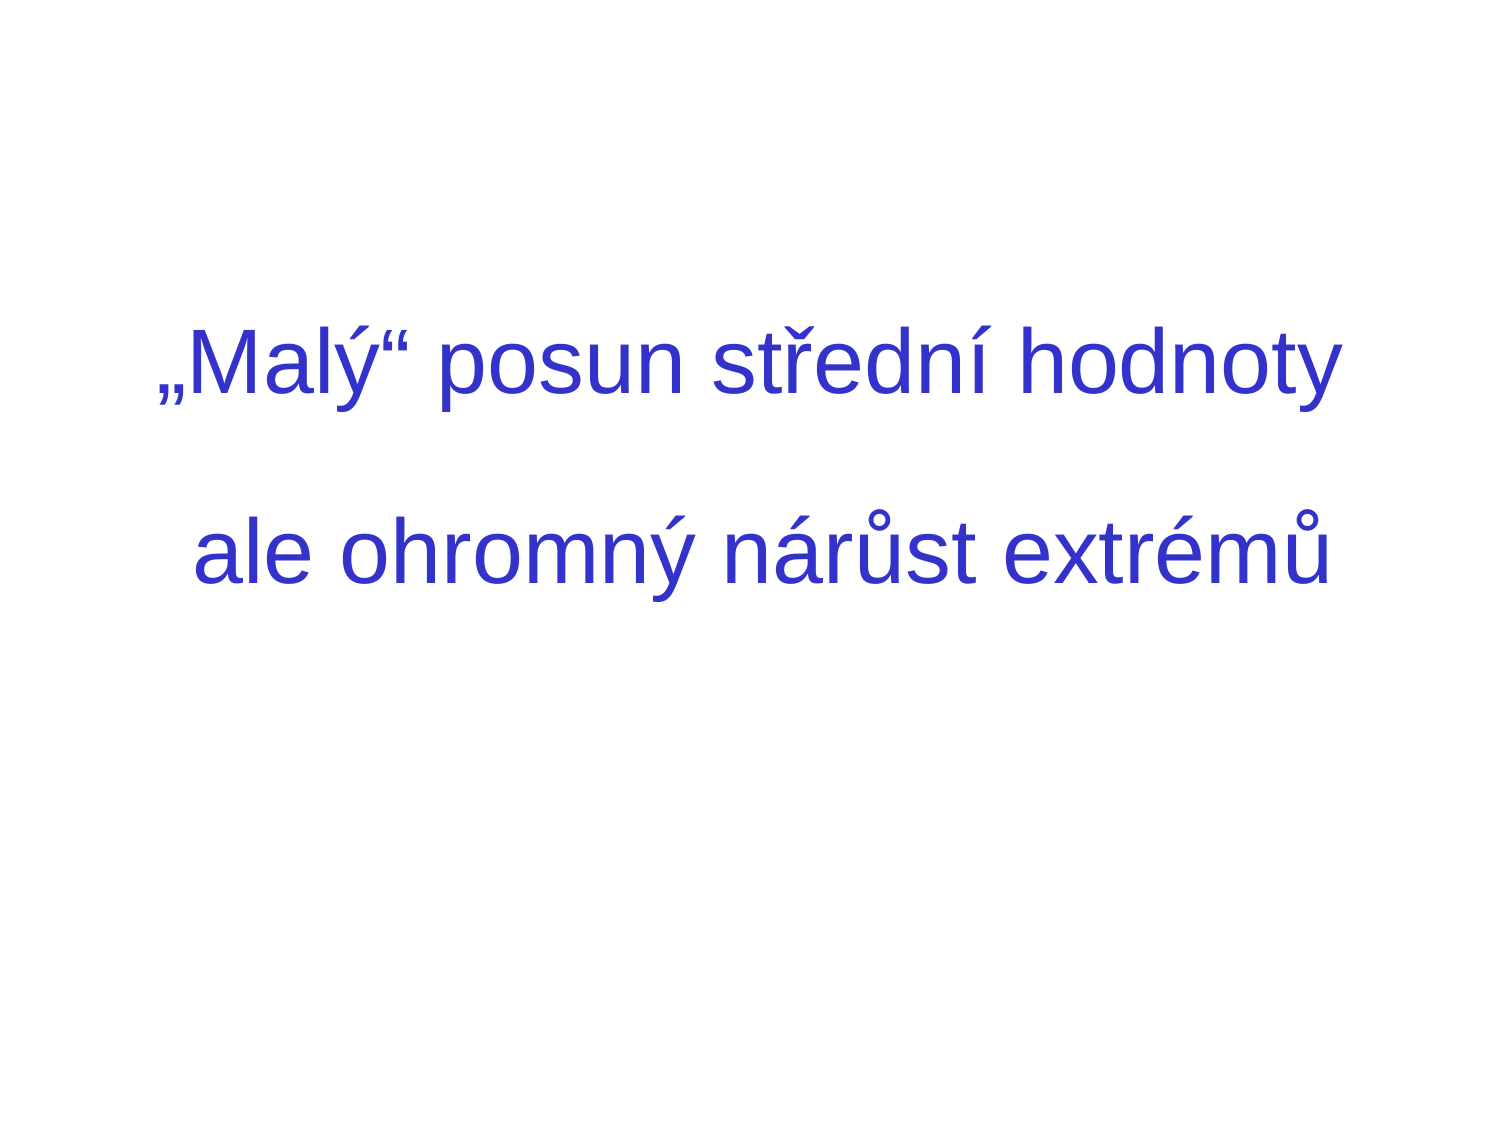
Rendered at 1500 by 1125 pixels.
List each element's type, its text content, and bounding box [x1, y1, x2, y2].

title „Malý“ posun střední hodnoty ale ohromný nárůst extrémů [88, 313, 1439, 607]
